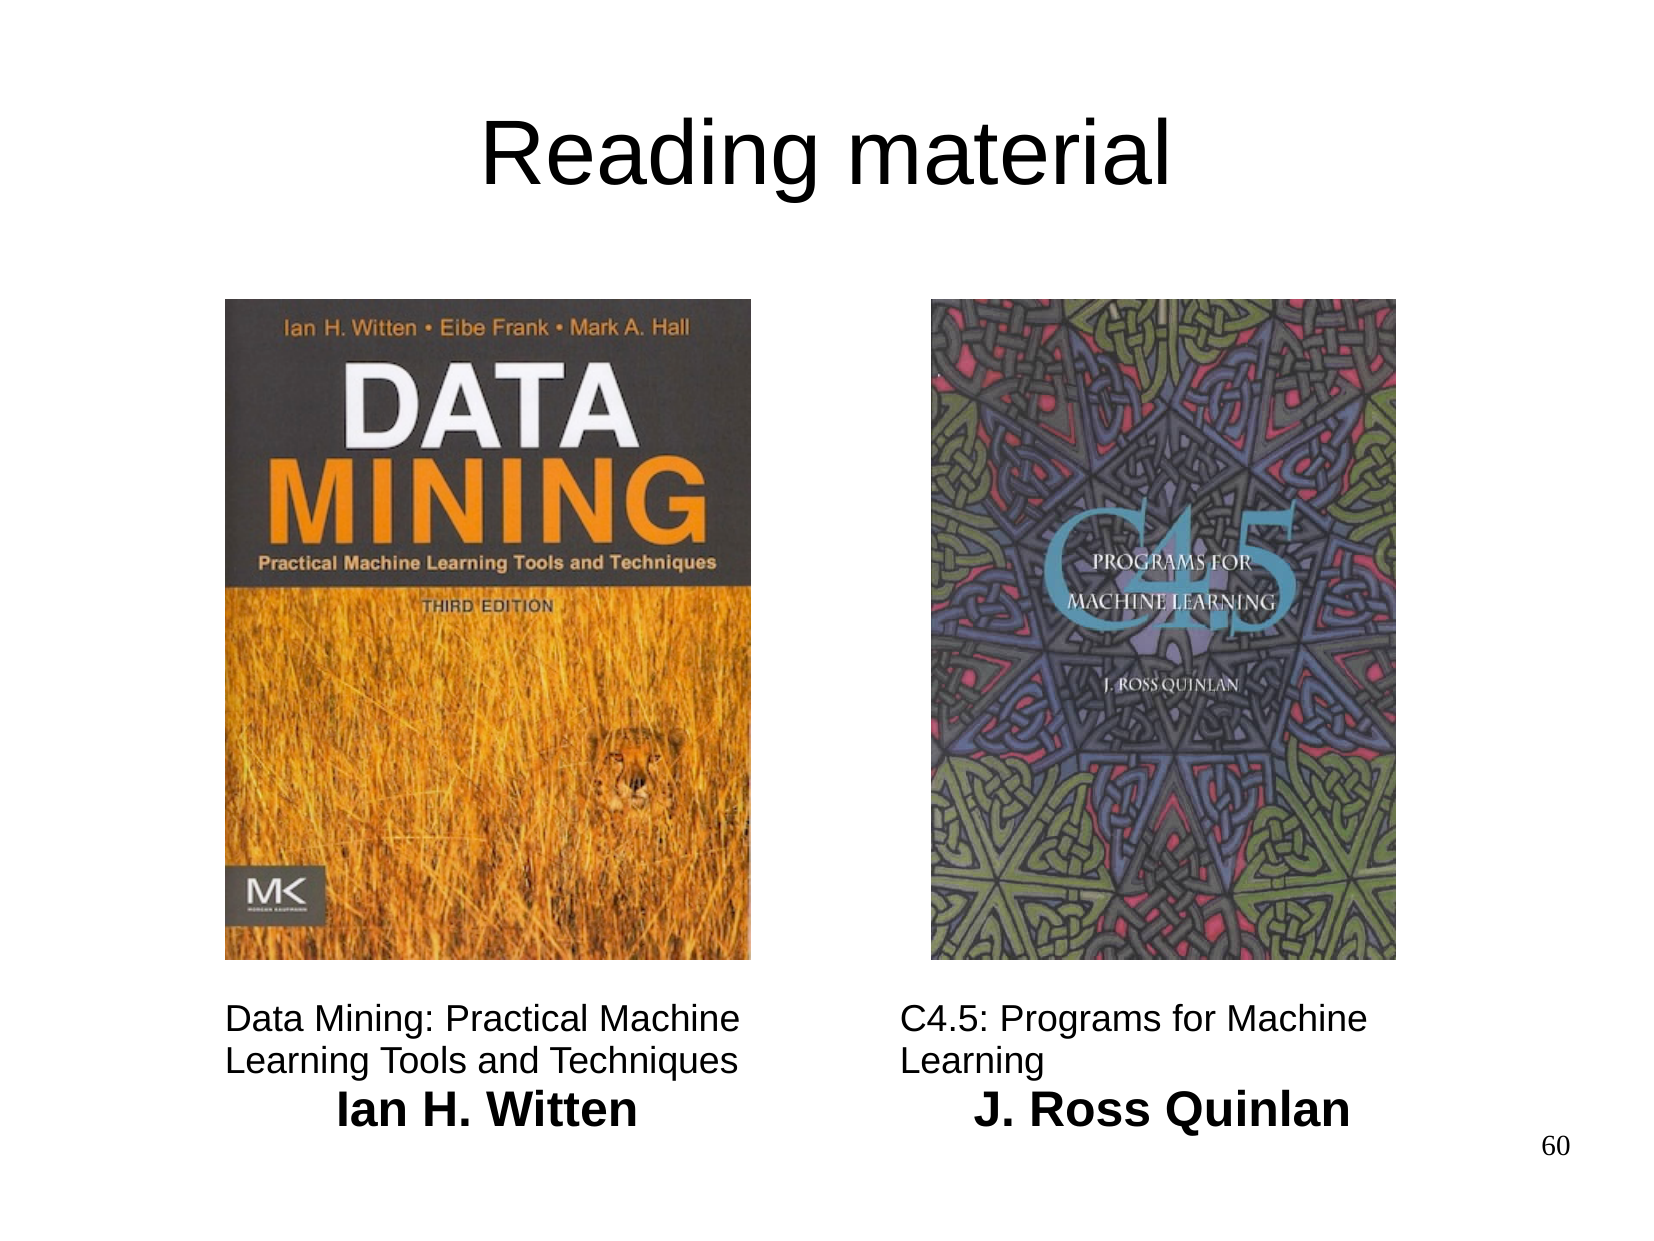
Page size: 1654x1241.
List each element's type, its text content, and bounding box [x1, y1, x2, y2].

text_box Data Mining: Practical Machine Learning Tools and Techniques Ian H. Witten [210, 990, 766, 1145]
picture [225, 299, 751, 961]
picture [931, 299, 1396, 961]
text_box C4.5: Programs for Machine Learning J. Ross Quinlan [885, 990, 1441, 1145]
title Reading material [82, 49, 1571, 257]
